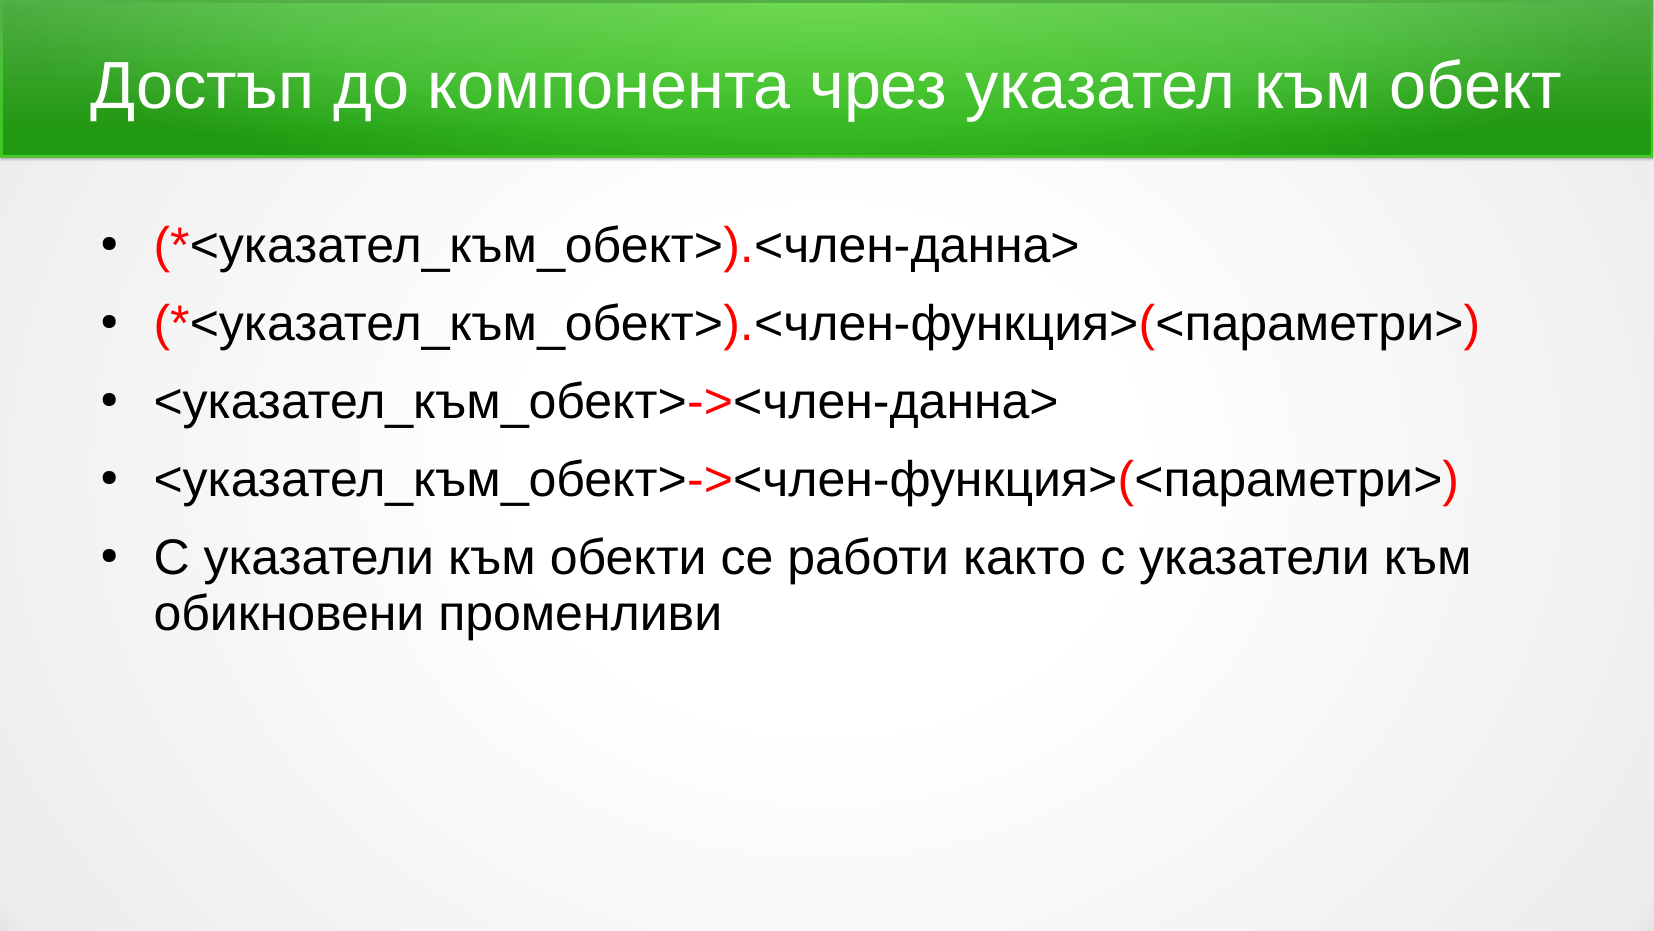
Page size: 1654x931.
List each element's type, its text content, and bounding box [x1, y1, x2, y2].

list (*<указател_към_обект>).<член-данна> (*<указател_към_обект>).<член-функция>(<параметри>) <указател_към_обект>-><член-данна> <указател_към_обект>-><член-функция>(<параметри>) С указатели към обекти се работи както с указатели към обикновени променливи [82, 217, 1538, 758]
title Достъп до компонента чрез указател към обект [82, 37, 1571, 135]
